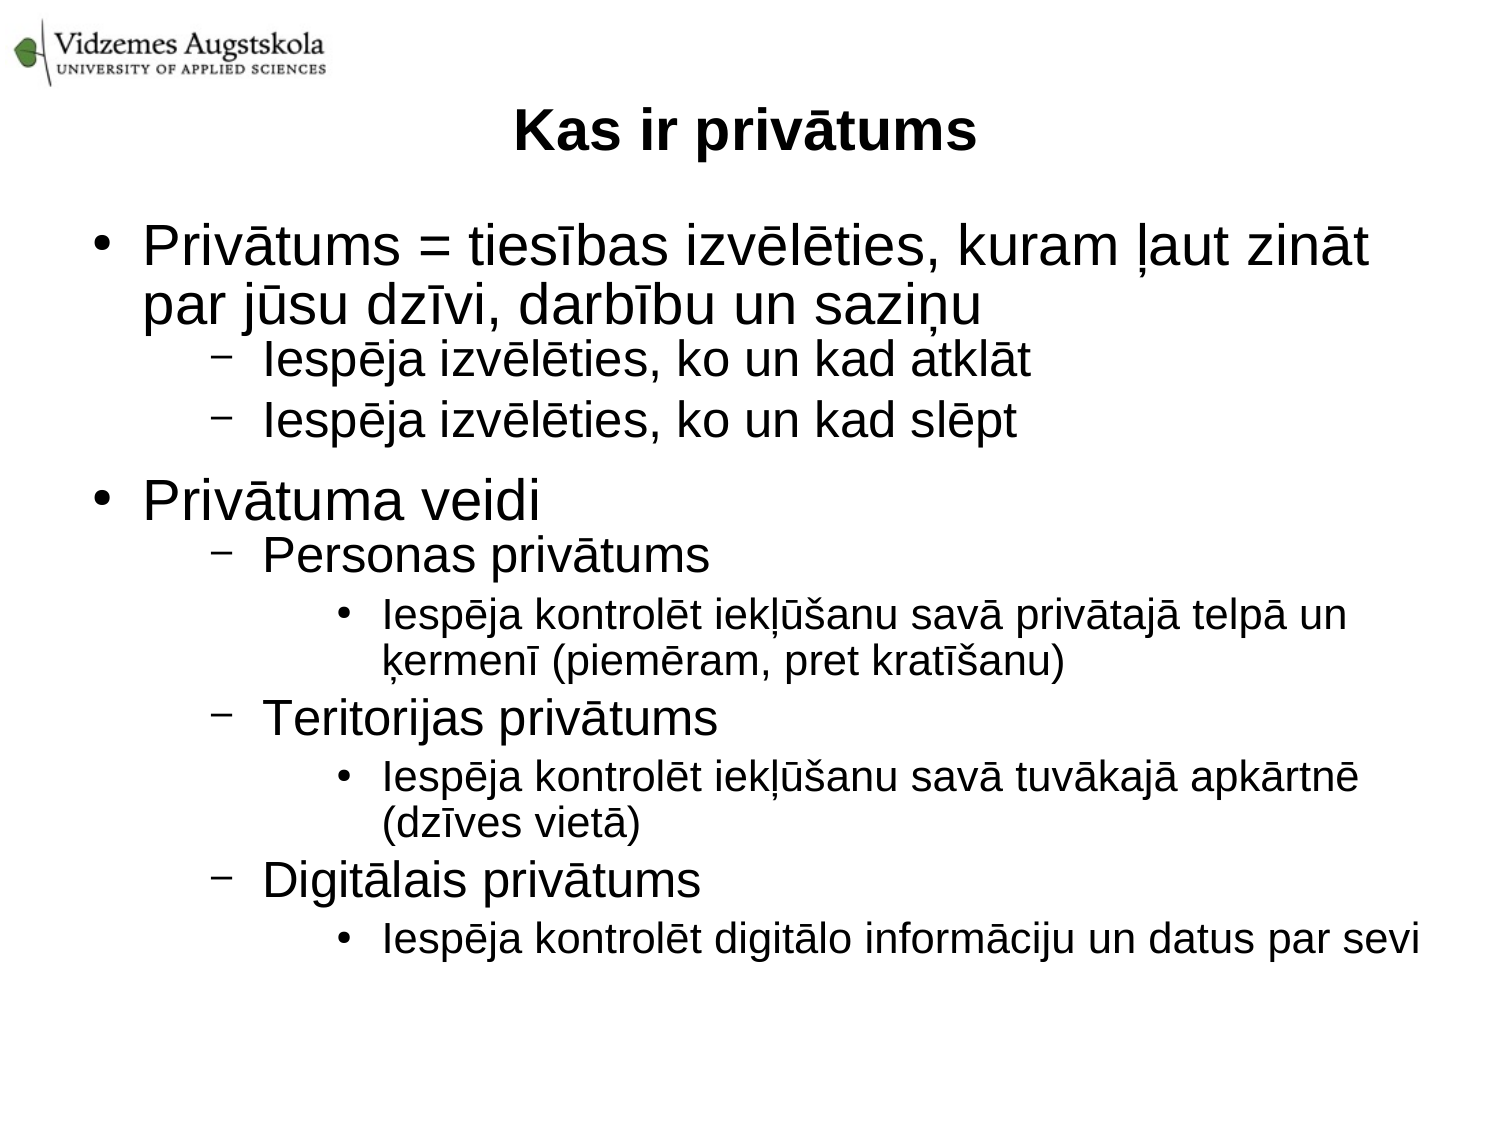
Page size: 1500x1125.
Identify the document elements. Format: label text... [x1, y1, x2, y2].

title Kas ir privātums [85, 87, 1372, 177]
list Privātums = tiesības izvēlēties, kuram ļaut zināt par jūsu dzīvi, darbību un saziņu Iespēja izvēlēties, ko un kad atklāt Iespēja izvēlēties, ko un kad slēpt Privātuma veidi Personas privātums Iespēja kontrolēt iekļūšanu savā privātajā telpā un ķermenī (piemēram, pret kratīšanu) Teritorijas privātums Iespēja kontrolēt iekļūšanu savā tuvākajā apkārtnē (dzīves vietā) Digitālais privātums Iespēja kontrolēt digitālo informāciju un datus par sevi [74, 214, 1424, 1004]
picture [5, 2, 334, 102]
